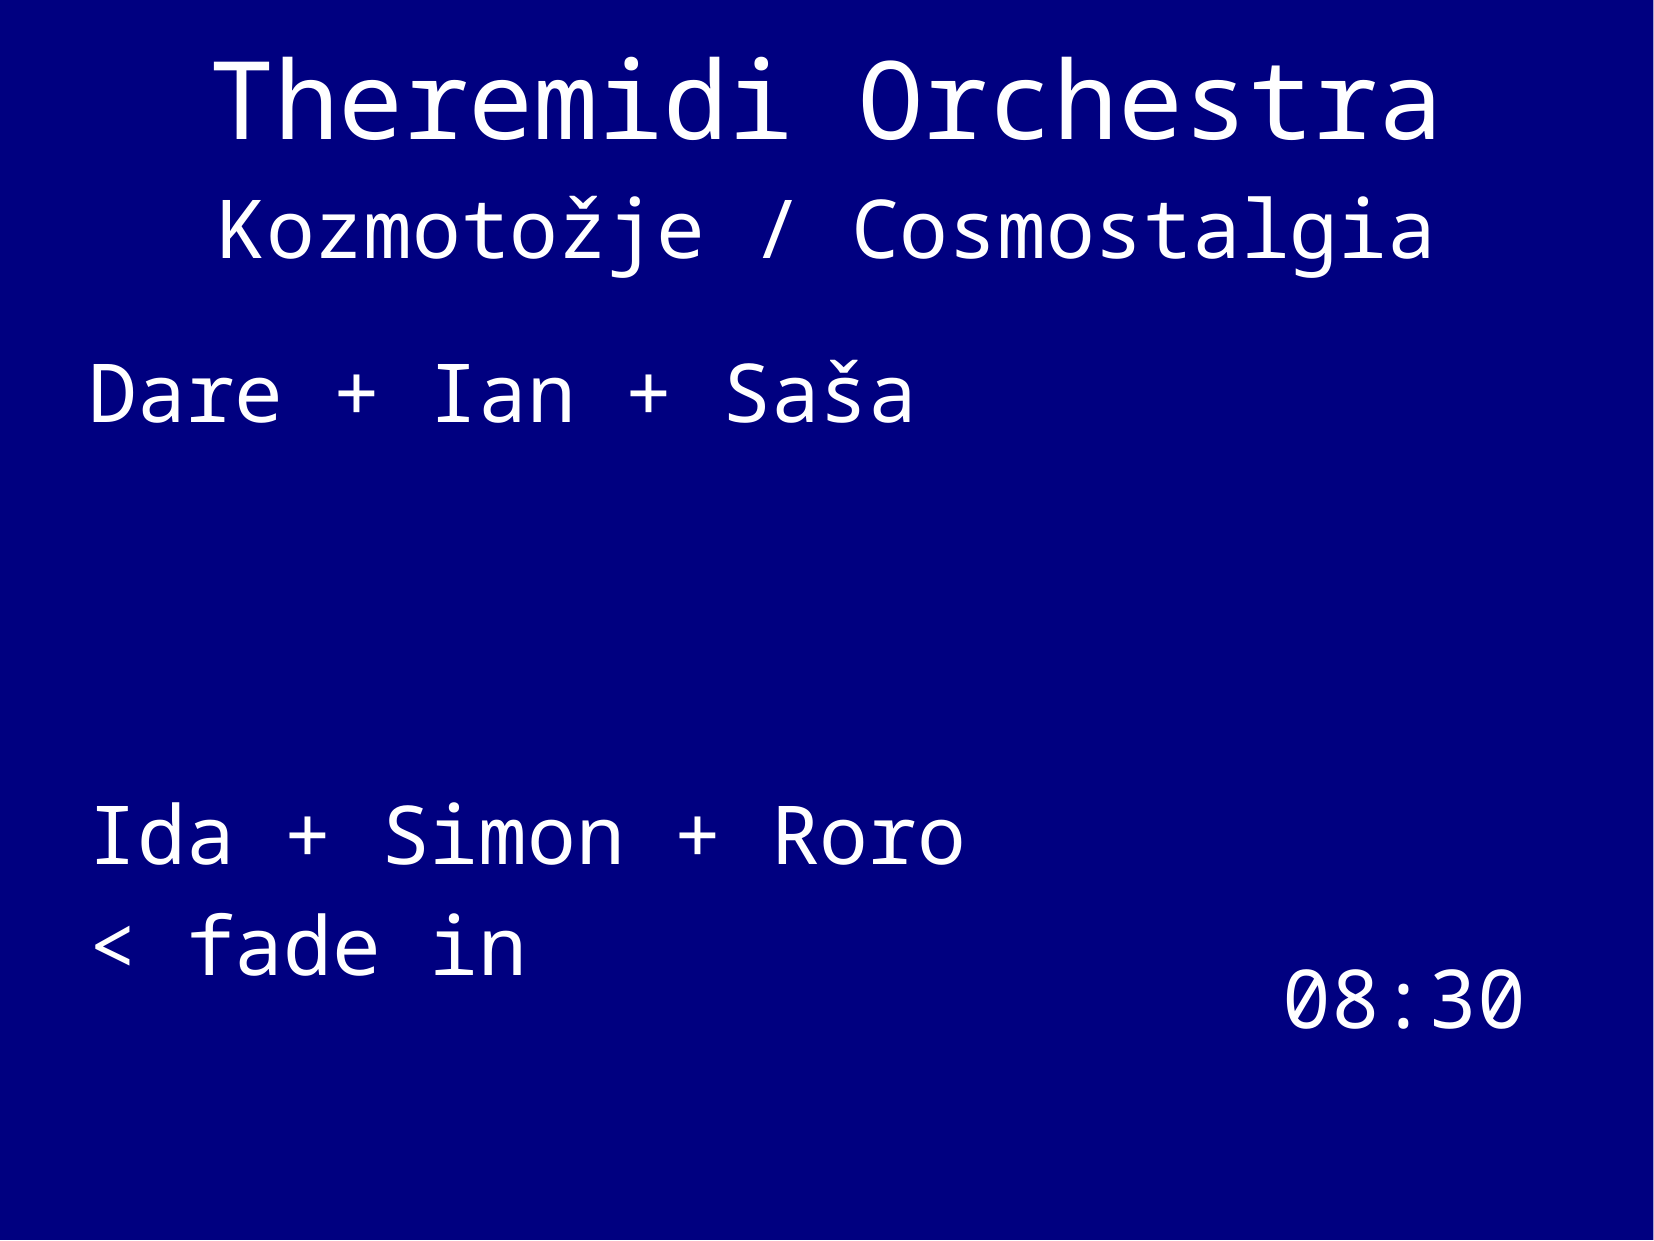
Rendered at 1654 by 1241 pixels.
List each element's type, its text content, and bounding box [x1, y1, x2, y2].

text_box 08:30 [1282, 900, 1620, 1096]
title Theremidi Orchestra Kozmotožje / Cosmostalgia [82, 49, 1571, 257]
subtitle Dare + Ian + Saša Ida + Simon + Roro < fade in [88, 272, 1566, 1063]
